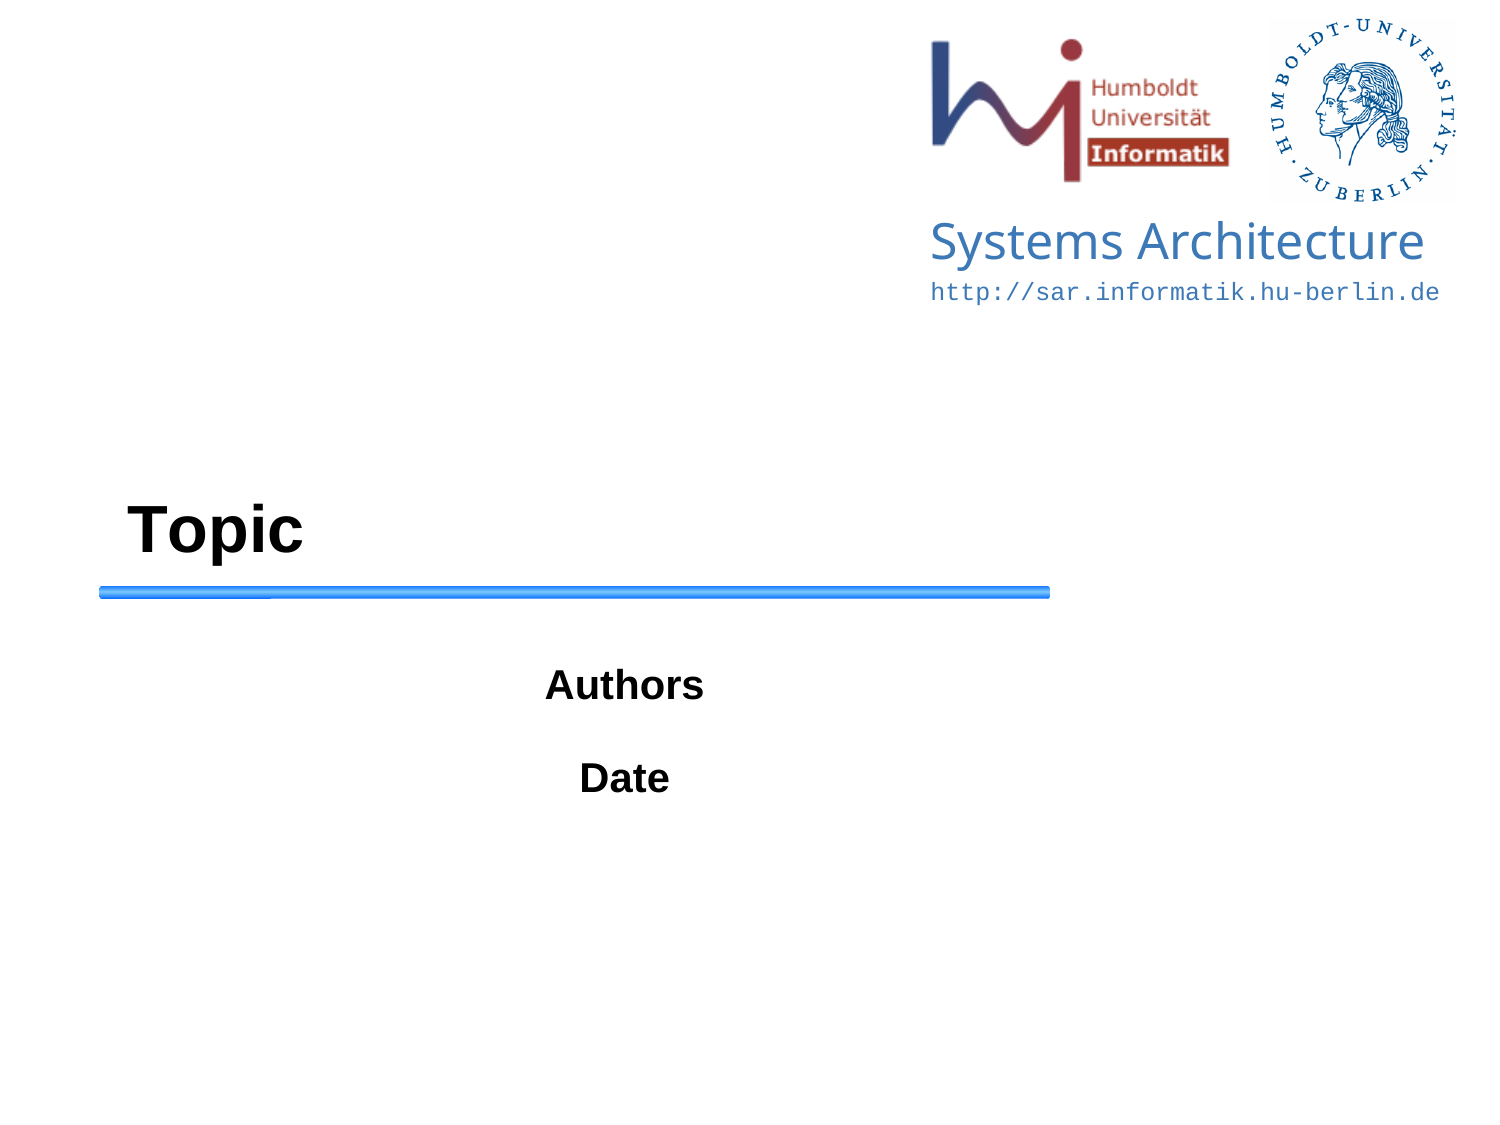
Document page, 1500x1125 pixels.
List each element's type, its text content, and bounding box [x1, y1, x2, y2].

title Topic [112, 408, 1128, 651]
picture [1269, 18, 1456, 202]
text_box Authors Date [99, 654, 1150, 942]
picture [922, 30, 1235, 187]
